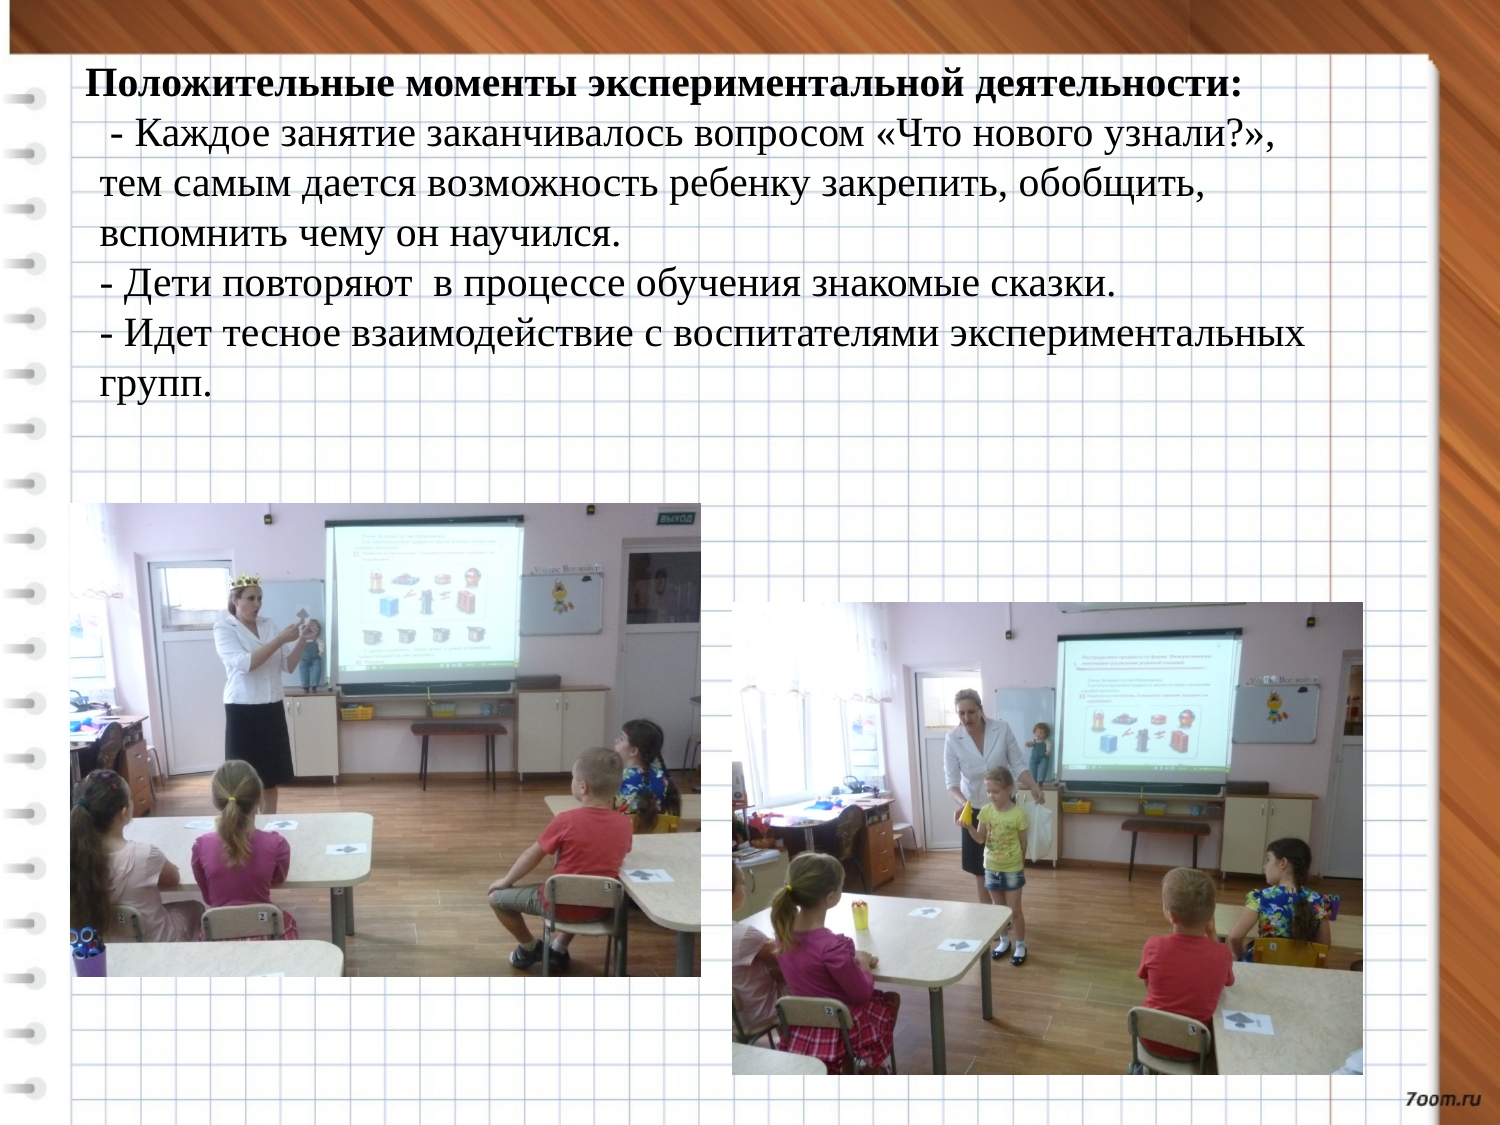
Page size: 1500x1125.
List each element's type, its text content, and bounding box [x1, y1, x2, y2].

picture [3, 0, 1500, 1125]
title Положительные моменты экспериментальной деятельности: - Каждое занятие заканчивалось вопросом «Что нового узнали?», тем самым дается возможность ребенку закрепить, обобщить, вспомнить чему он научился. - Дети повторяют в процессе обучения знакомые сказки. - Идет тесное взаимодействие с воспитателями экспериментальных групп. [70, 46, 1335, 504]
